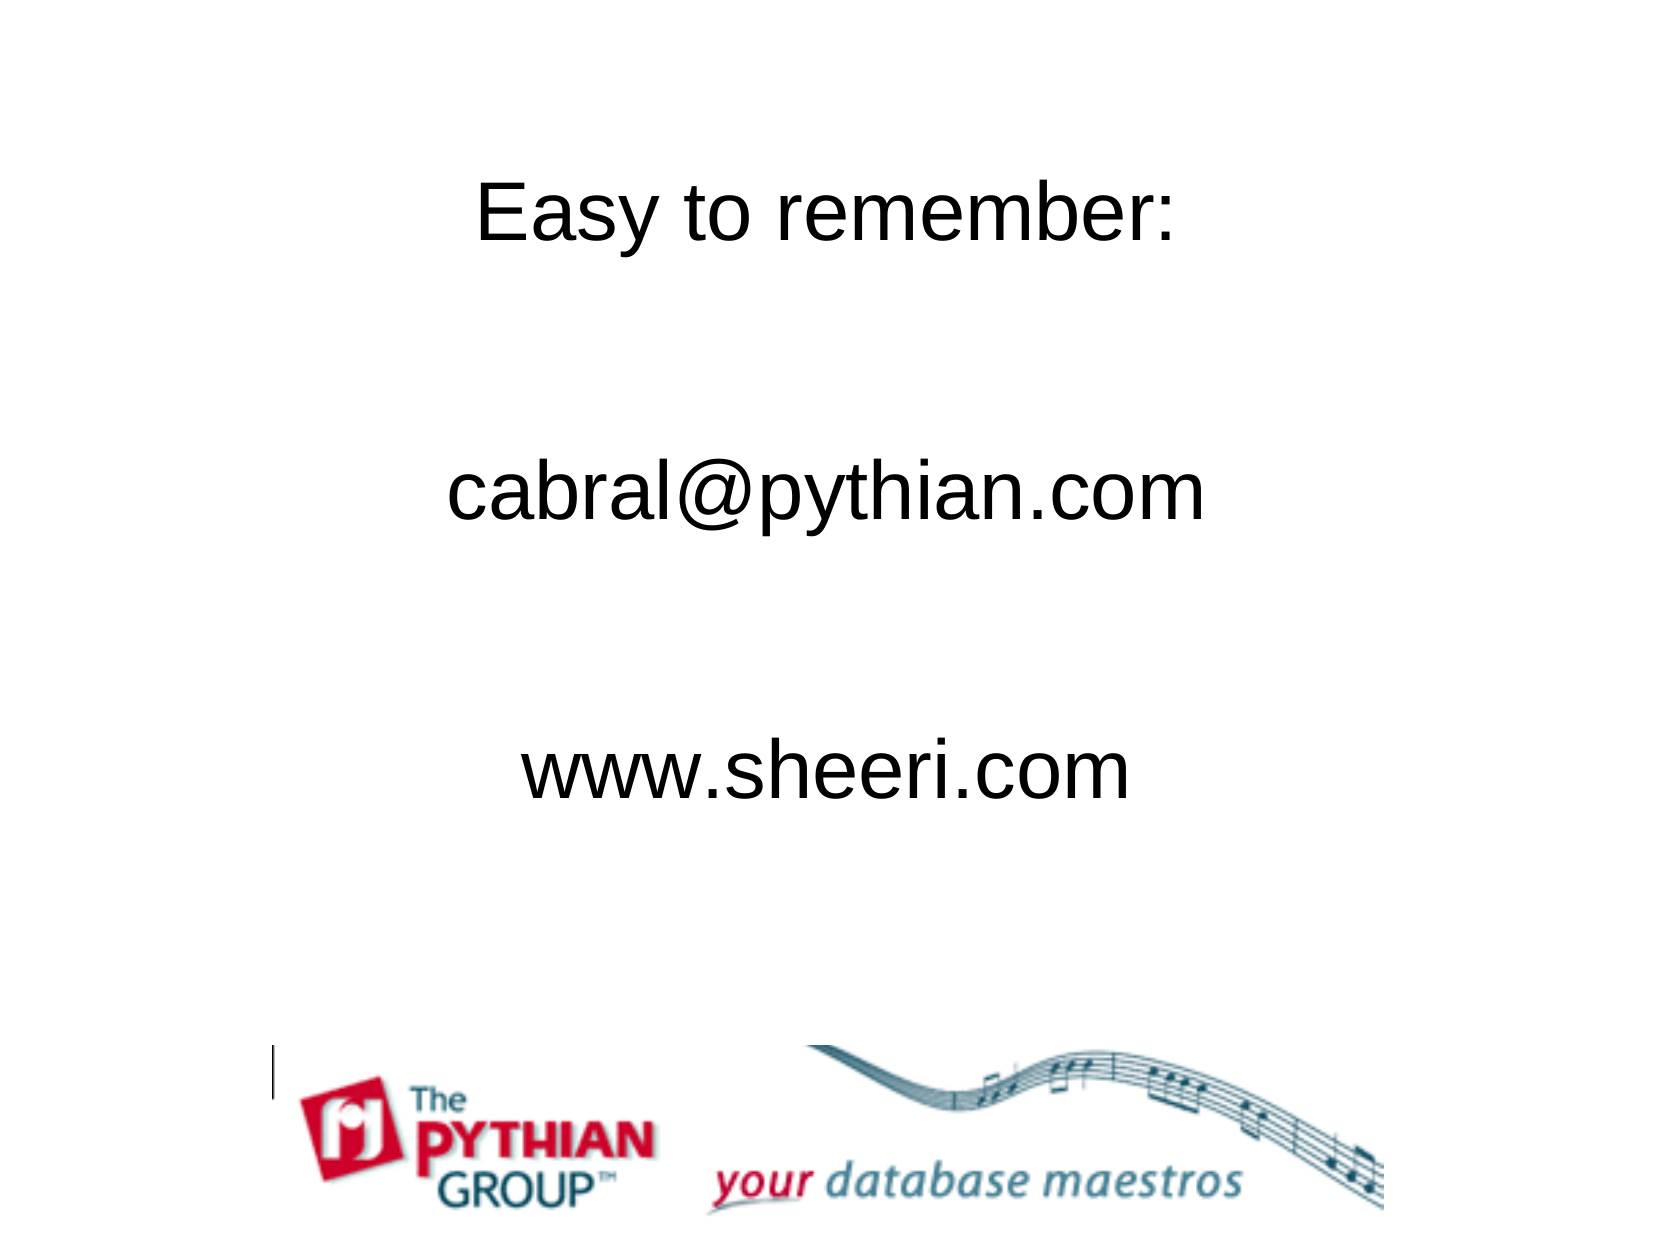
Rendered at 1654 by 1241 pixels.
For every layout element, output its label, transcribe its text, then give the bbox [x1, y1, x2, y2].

picture [272, 1102, 1384, 1241]
subtitle Easy to remember: cabral@pythian.com www.sheeri.com [82, 66, 1571, 1102]
